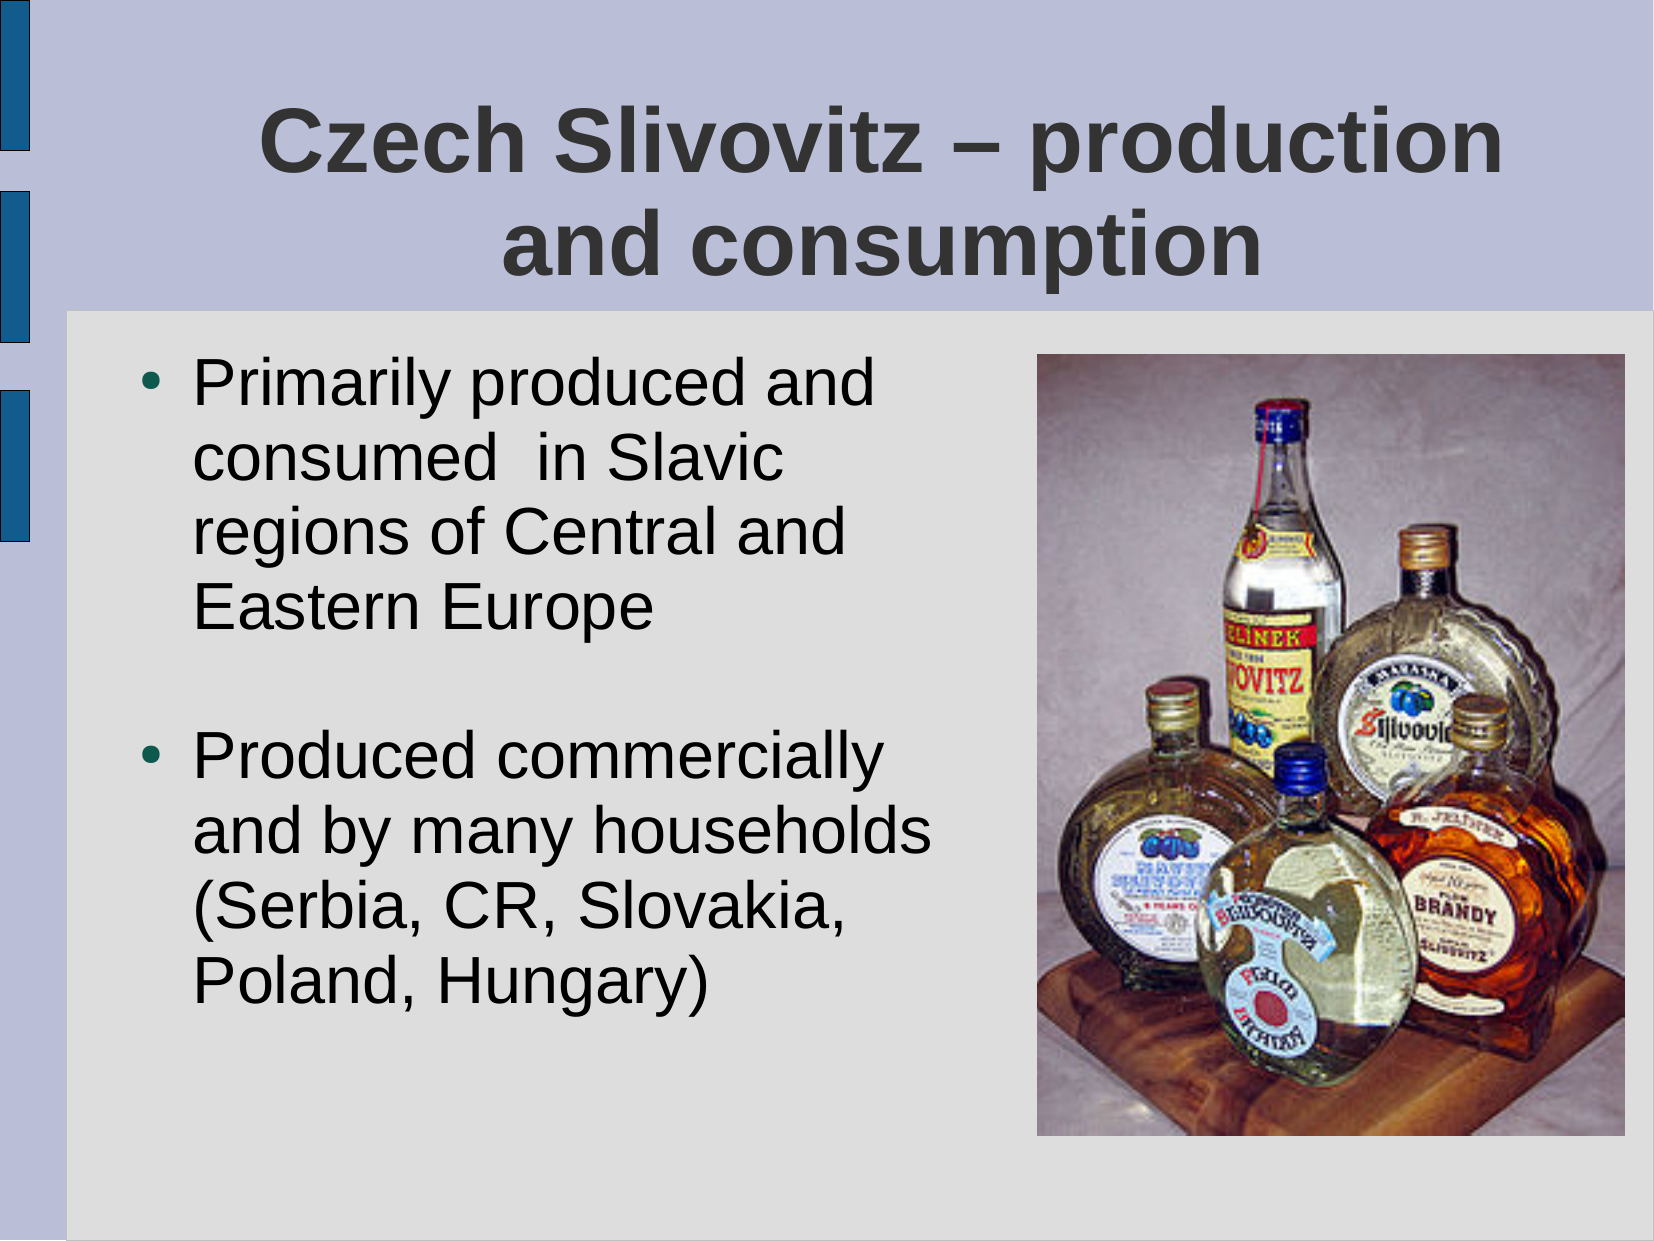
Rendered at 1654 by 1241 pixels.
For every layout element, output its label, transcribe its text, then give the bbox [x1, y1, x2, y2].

picture [1037, 354, 1625, 1136]
title Czech Slivovitz – production and consumption [177, 88, 1590, 296]
list Primarily produced and consumed in Slavic regions of Central and Eastern Europe Produced commercially and by many households (Serbia, CR, Slovakia, Poland, Hungary) [121, 344, 1004, 1112]
